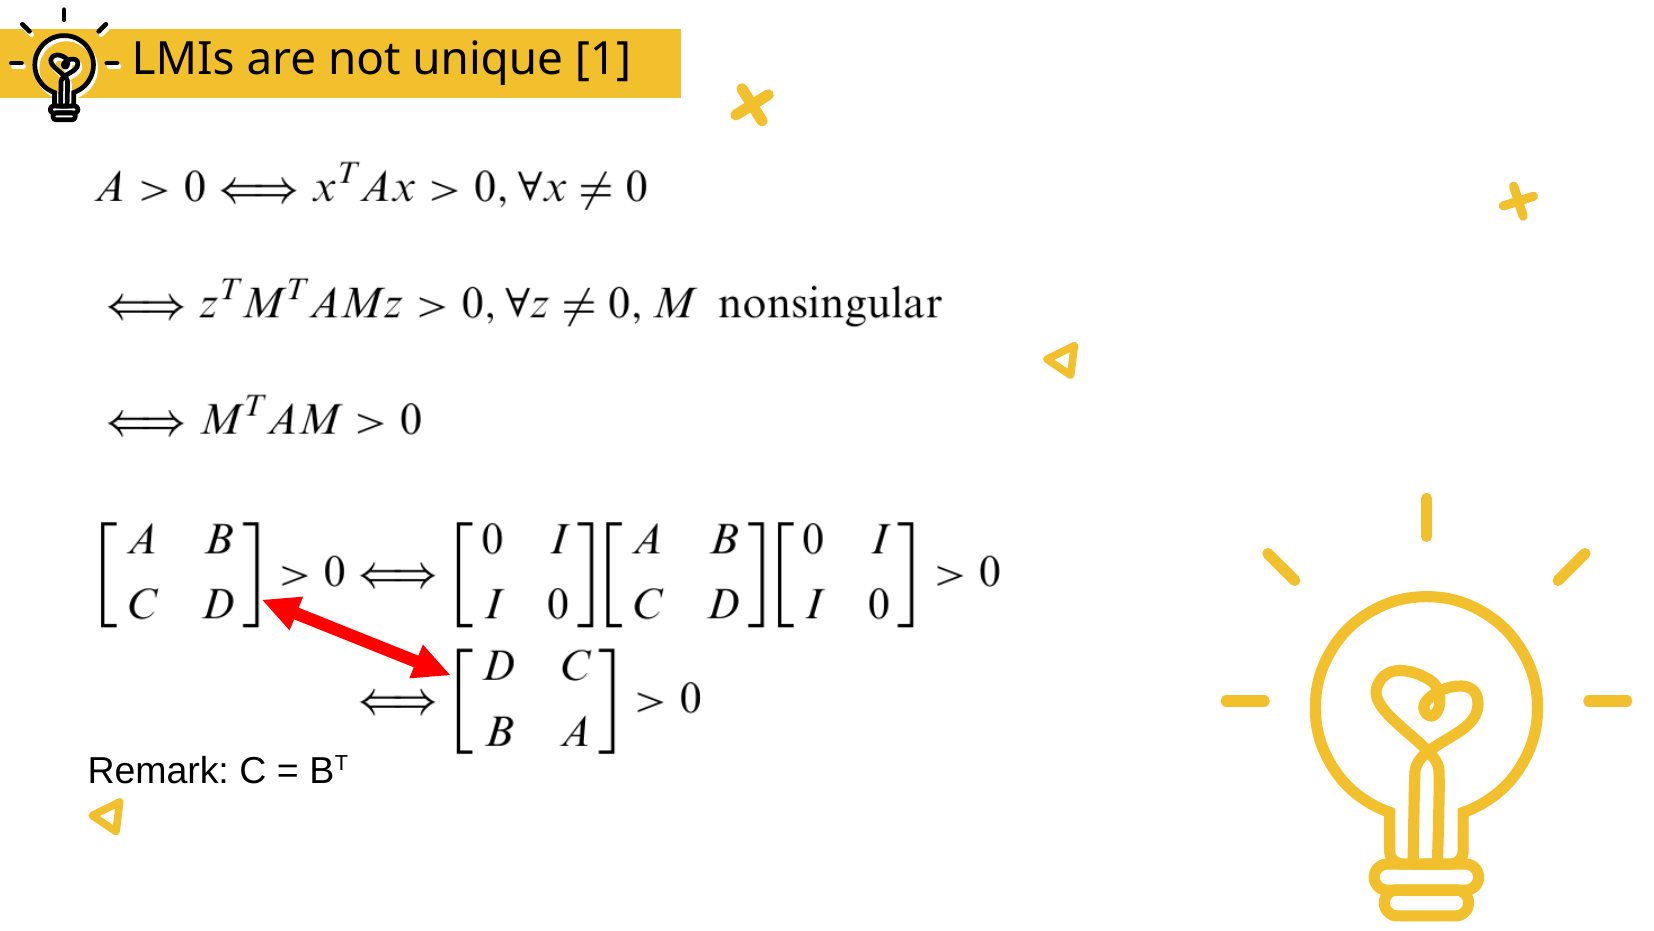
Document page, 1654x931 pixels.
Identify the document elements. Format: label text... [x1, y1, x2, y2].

picture [81, 493, 1058, 793]
text_box Remark: C = BT [72, 741, 711, 799]
title LMIs are not unique [1] [131, 0, 713, 119]
picture [75, 149, 1034, 479]
